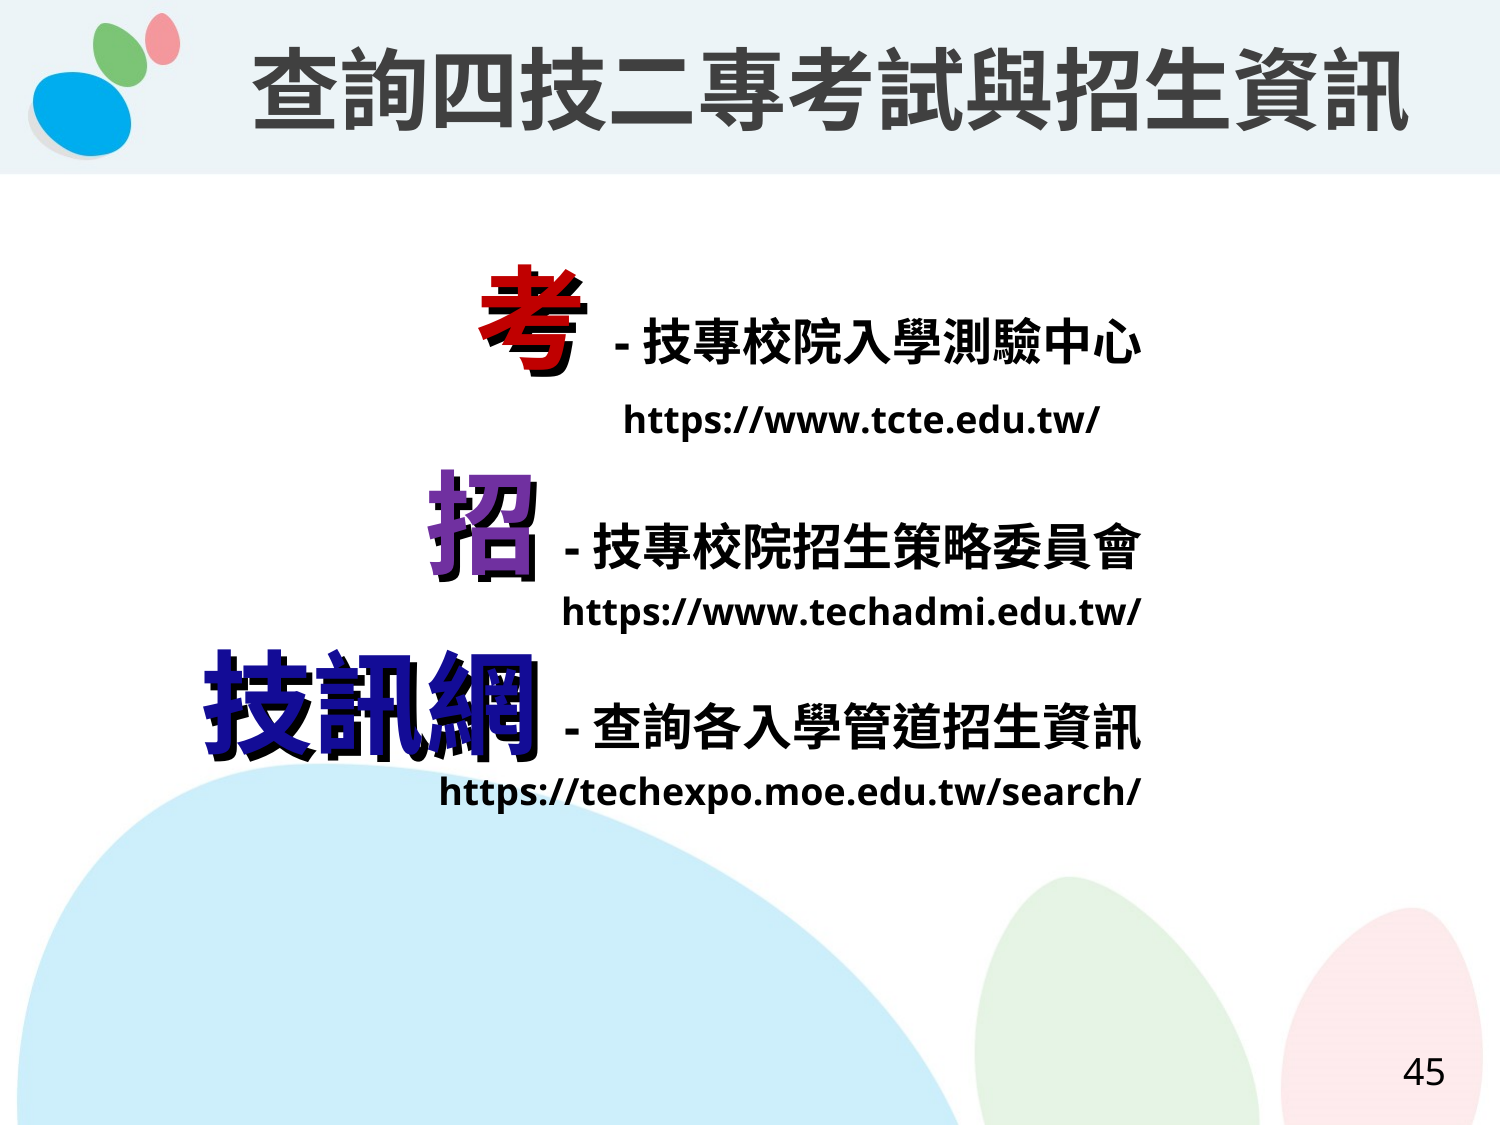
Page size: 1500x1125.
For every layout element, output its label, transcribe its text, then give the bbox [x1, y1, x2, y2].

text_box 45 [1396, 1055, 1451, 1102]
picture [0, 0, 1500, 1125]
text_box 考-技專校院入學測驗中心 https://www.tcte.edu.tw/ 招-技專校院招生策略委員會 https://www.techadmi.edu.tw/ 技訊網-查詢各入學管道招生資訊 https://techexpo.moe.edu.tw/search/ [137, 248, 1199, 1056]
title 查詢四技二專考試與招生資訊 [248, 32, 1417, 145]
